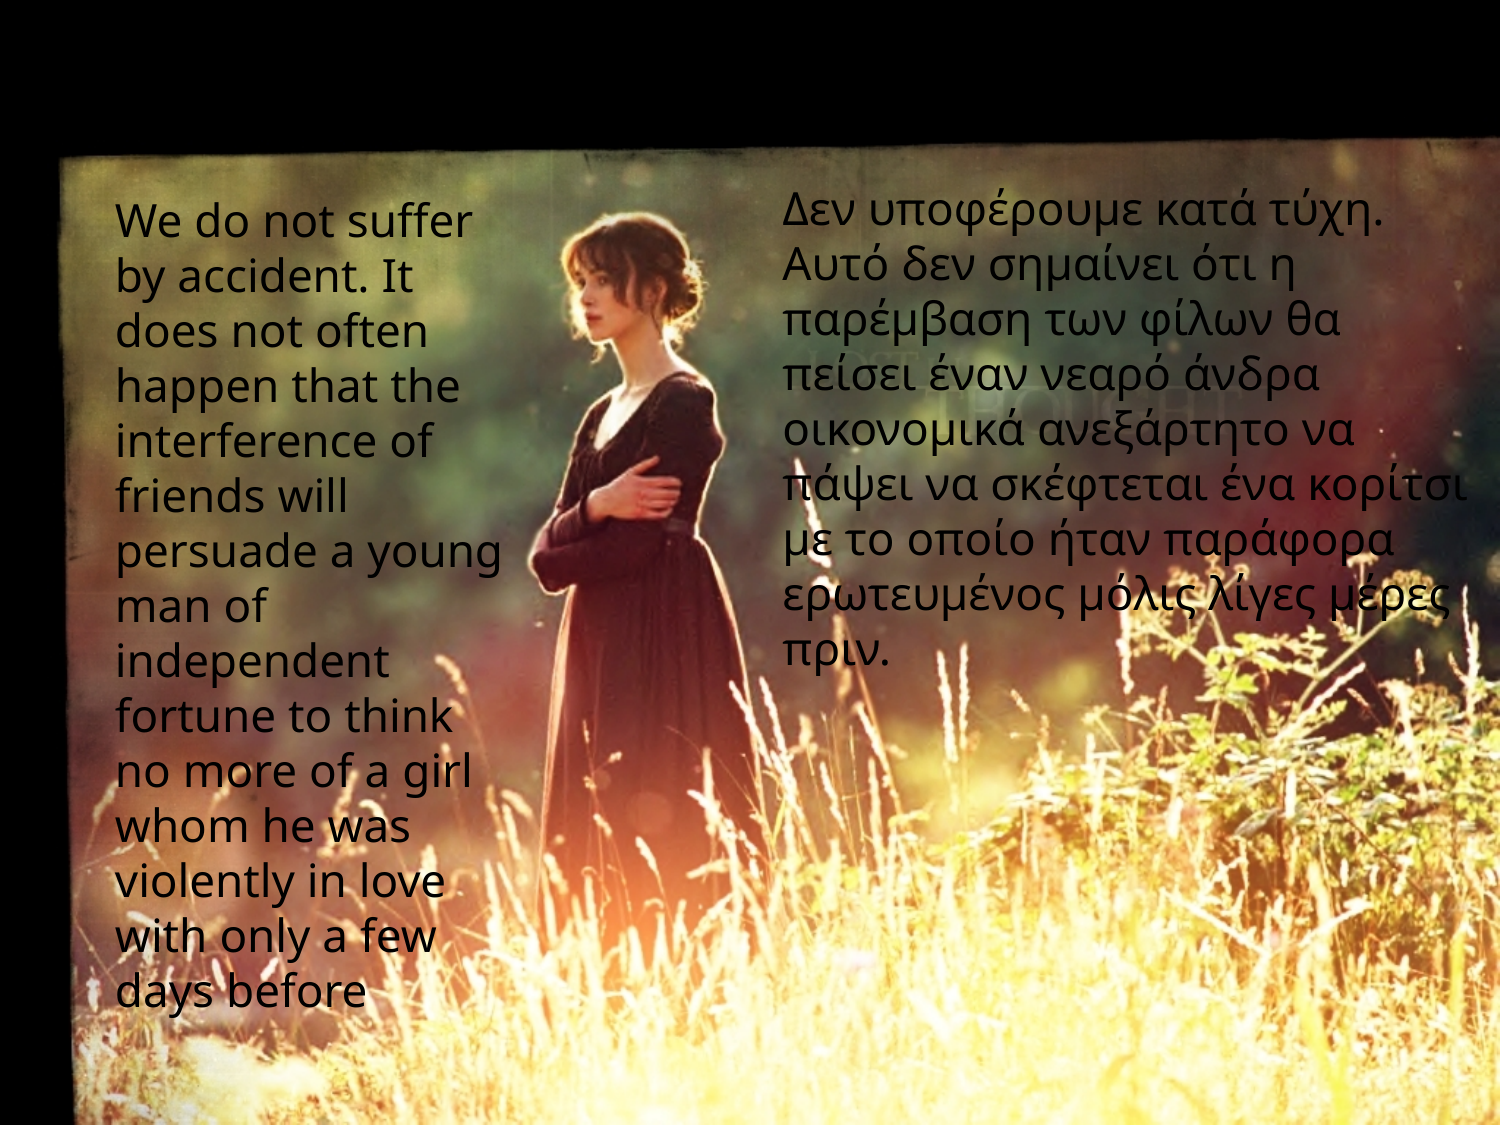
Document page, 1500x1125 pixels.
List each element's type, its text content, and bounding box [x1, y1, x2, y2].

text_box We do not suffer by accident. It does not often happen that the interference of friends will persuade a young man of independent fortune to think no more of a girl whom he was violently in love with only a few days before [100, 184, 526, 1025]
picture [0, 0, 1500, 1125]
text_box Δεν υποφέρουμε κατά τύχη. Αυτό δεν σημαίνει ότι η παρέμβαση των φίλων θα πείσει έναν νεαρό άνδρα οικονομικά ανεξάρτητο να πάψει να σκέφτεται ένα κορίτσι με το οποίο ήταν παράφορα ερωτευμένος μόλις λίγες μέρες πριν. [767, 172, 1500, 683]
